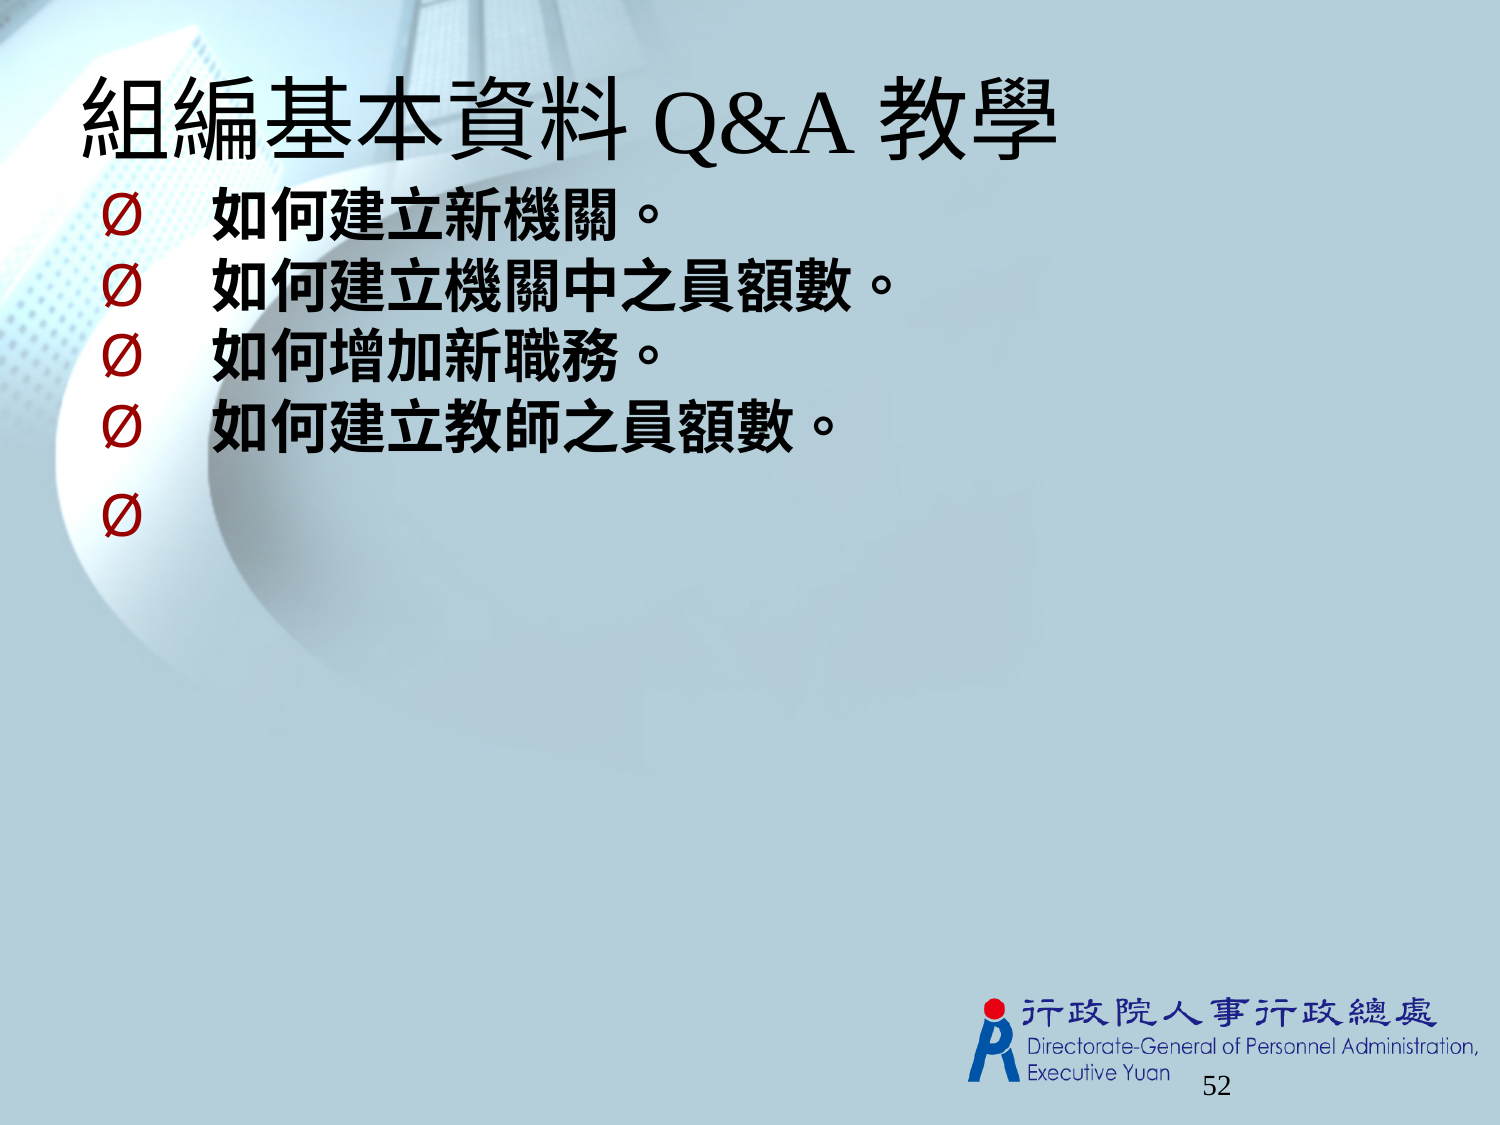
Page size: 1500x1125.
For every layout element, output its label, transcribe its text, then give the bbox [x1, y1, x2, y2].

text_box [1187, 1058, 1500, 1124]
text_box 如何建立新機關。 如何建立機關中之員額數。 如何增加新職務。 如何建立教師之員額數。 [84, 185, 1359, 1008]
text_box 組編基本資料Q&A教學 [65, 55, 1092, 167]
text_box 組編基本資料Q&A教學 [665, 96, 705, 150]
